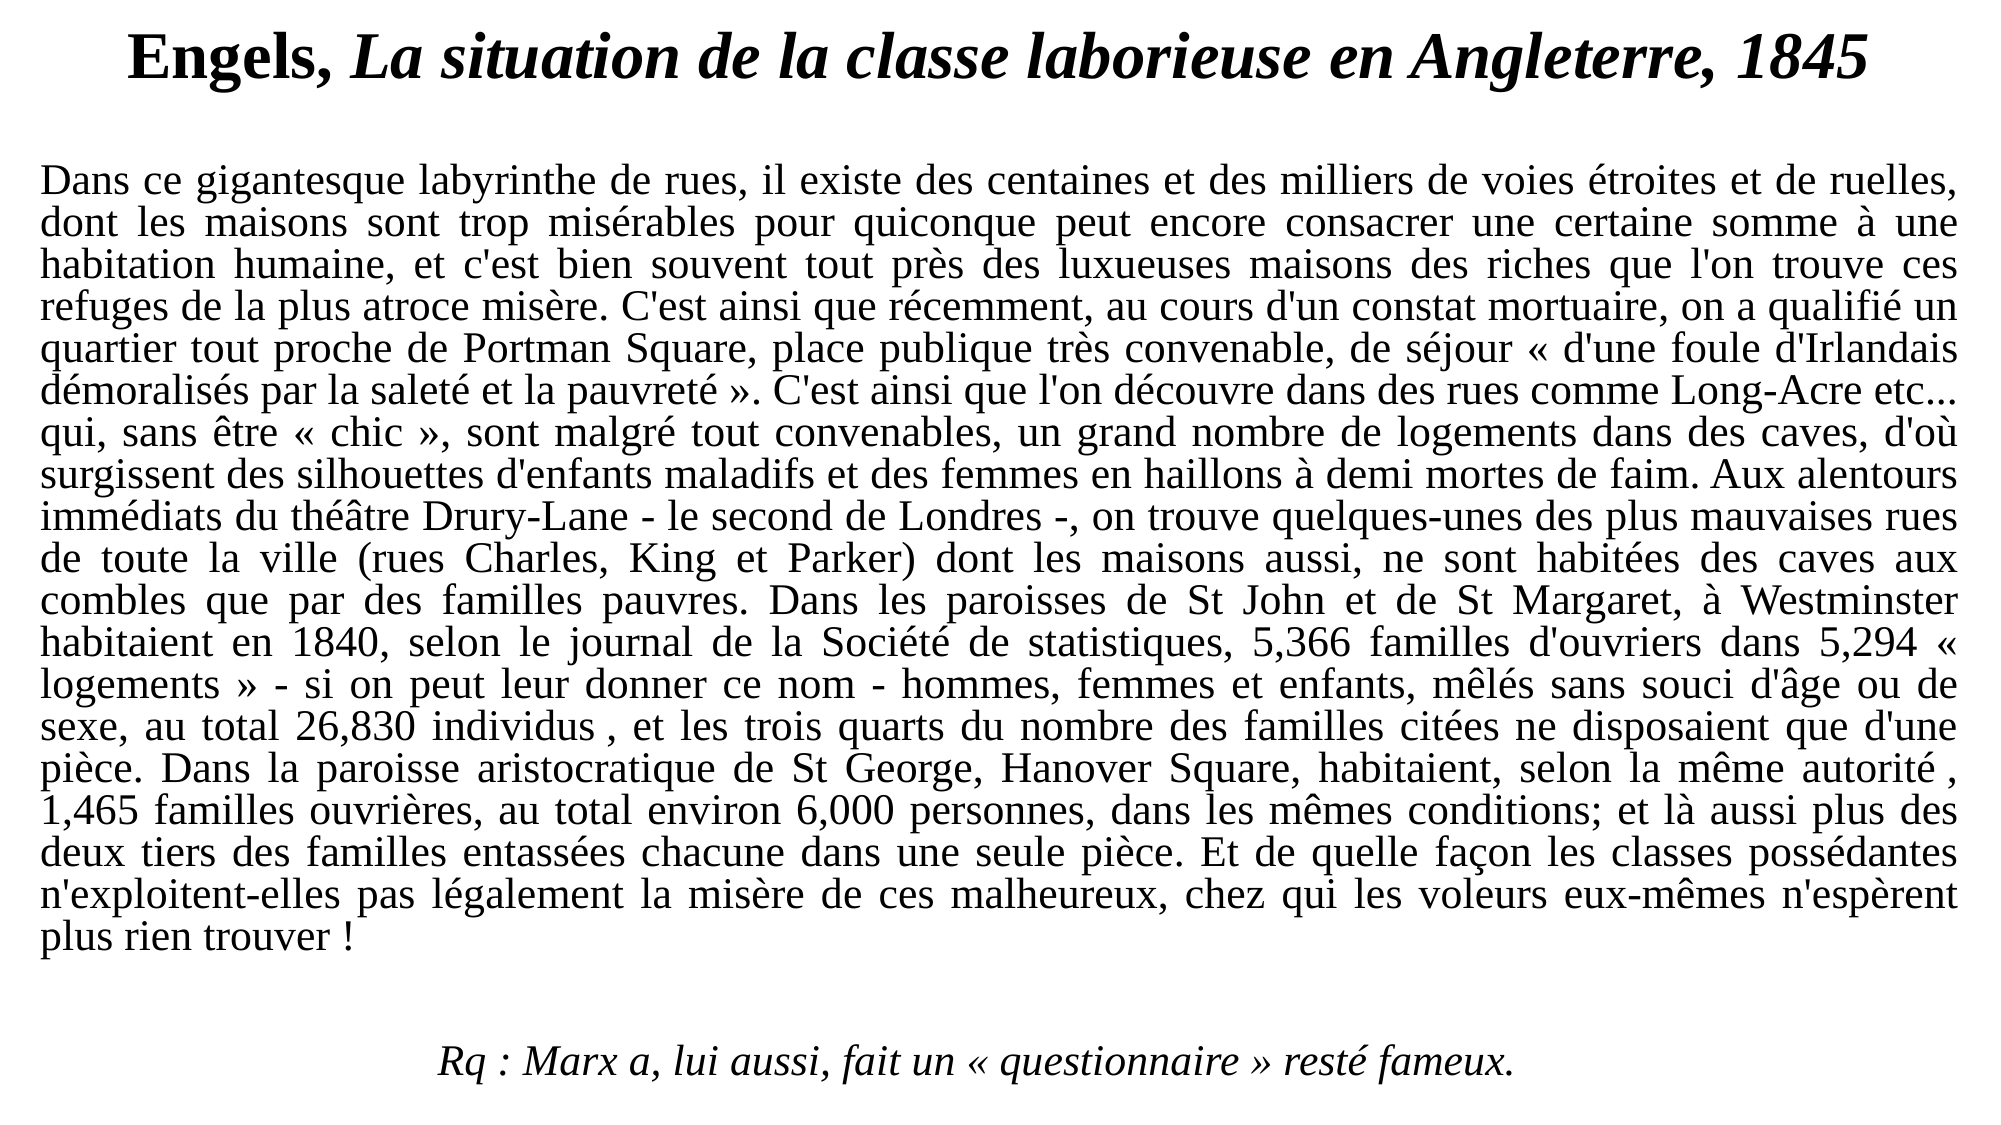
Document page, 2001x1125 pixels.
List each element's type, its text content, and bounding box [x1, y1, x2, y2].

title Engels, La situation de la classe laborieuse en Angleterre, 1845 [0, 0, 2000, 113]
list Dans ce gigantesque labyrinthe de rues, il existe des centaines et des milliers de voies étroites et de ruelles, dont les maisons sont trop misérables pour quiconque peut encore consacrer une certaine somme à une habitation humaine, et c'est bien souvent tout près des luxueuses maisons des riches que l'on trouve ces refuges de la plus atroce misère. C'est ainsi que récemment, au cours d'un constat mortuaire, on a qualifié un quartier tout proche de Portman Square, place publique très convenable, de séjour « d'une foule d'Irlandais démoralisés par la saleté et la pauvreté ». C'est ainsi que l'on découvre dans des rues comme Long-Acre etc... qui, sans être « chic », sont malgré tout convenables, un grand nombre de logements dans des caves, d'où surgissent des silhouettes d'enfants maladifs et des femmes en haillons à demi mortes de faim. Aux alentours immédiats du théâtre Drury-Lane - le second de Londres -, on trouve quelques-unes des plus mauvaises rues de toute la ville (rues Charles, King et Parker) dont les maisons aussi, ne sont habitées des caves aux combles que par des familles pauvres. Dans les paroisses de St John et de St Margaret, à Westminster habitaient en 1840, selon le journal de la Société de statistiques, 5,366 familles d'ouvriers dans 5,294 « logements » - si on peut leur donner ce nom - hommes, femmes et enfants, mêlés sans souci d'âge ou de sexe, au total 26,830 individus , et les trois quarts du nombre des familles citées ne disposaient que d'une pièce. Dans la paroisse aristocratique de St George, Hanover Square, habitaient, selon la même autorité , 1,465 familles ouvriè­res, au total environ 6,000 personnes, dans les mêmes conditions; et là aussi plus des deux tiers des familles entassées chacune dans une seule pièce. Et de quelle façon les classes possédantes n'exploitent-elles pas légalement la misère de ces malheureux, chez qui les voleurs eux-mêmes n'espèrent plus rien trouver ! Rq : Marx a, lui aussi, fait un « questionnaire » resté fameux. [25, 153, 1976, 1125]
